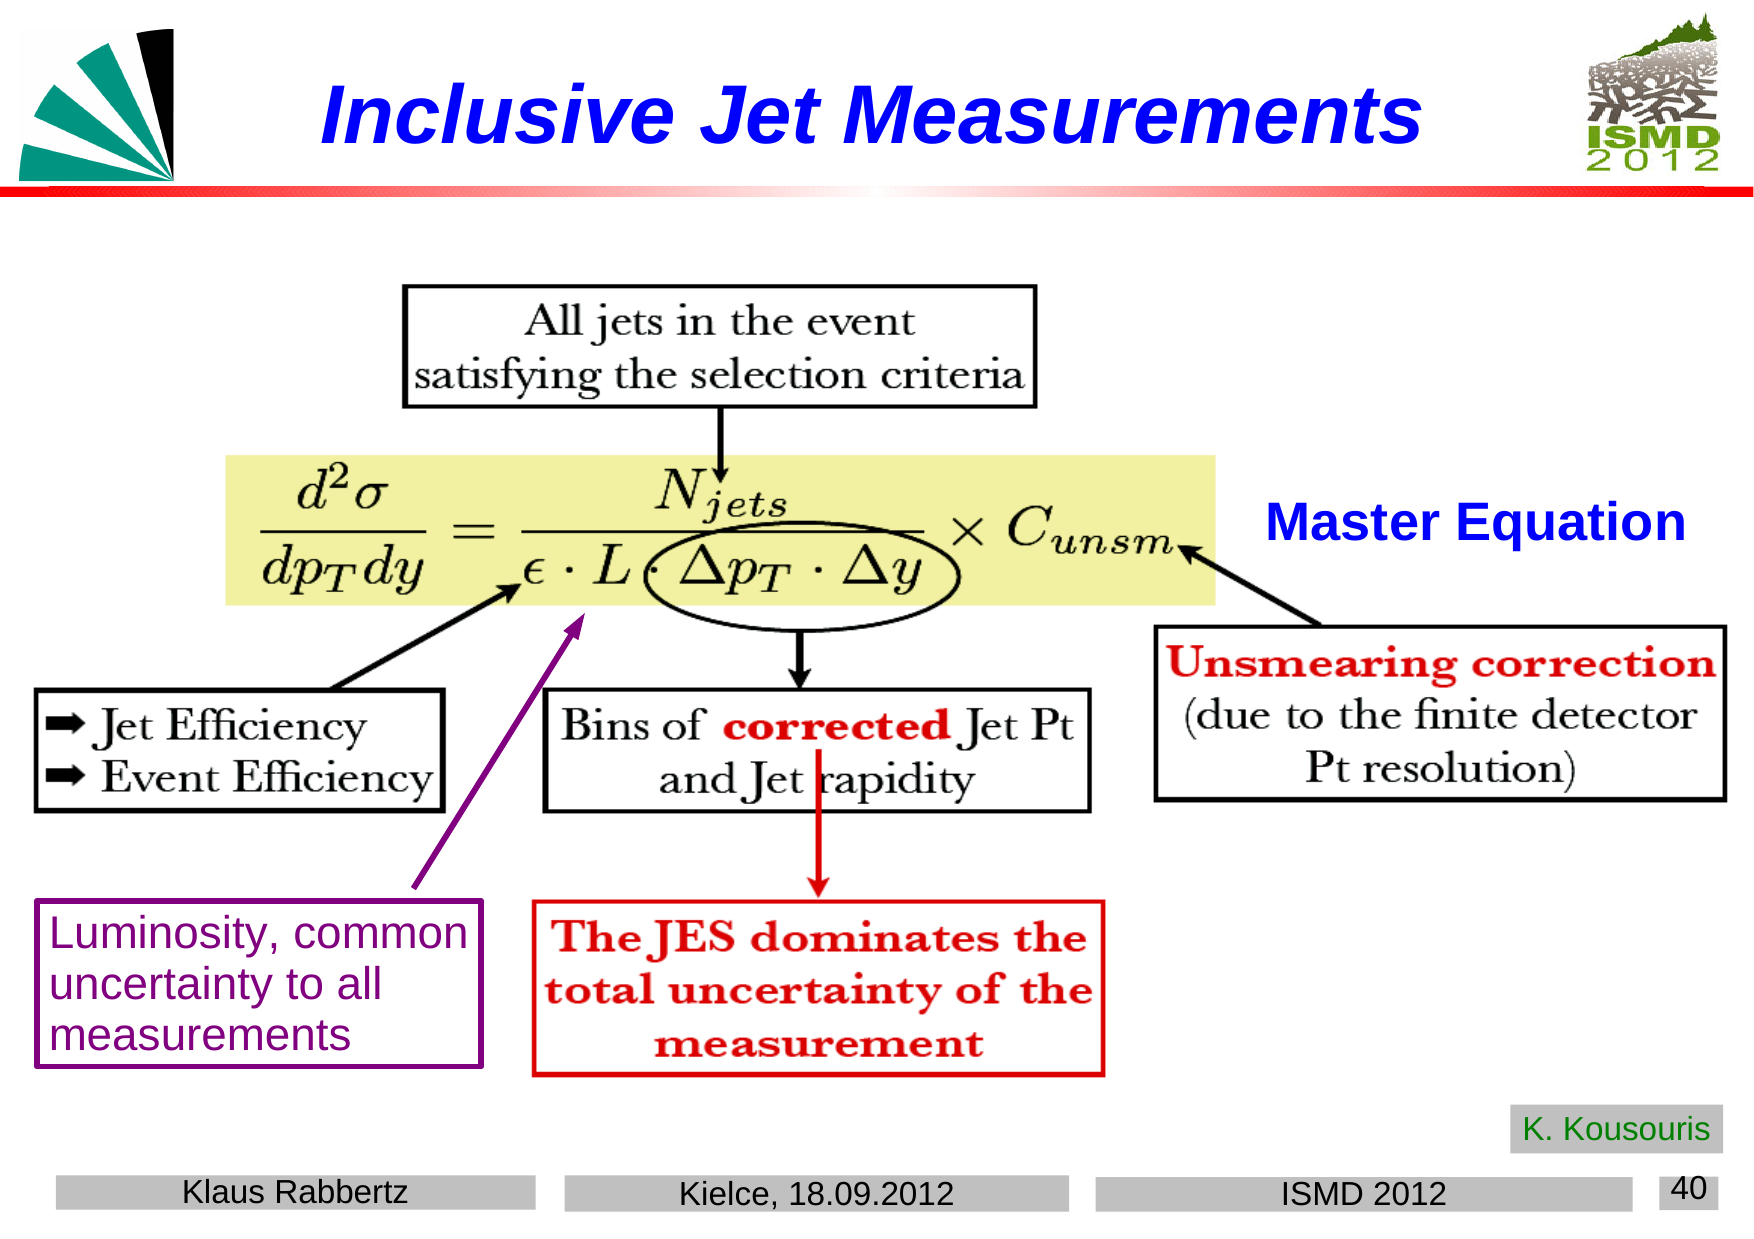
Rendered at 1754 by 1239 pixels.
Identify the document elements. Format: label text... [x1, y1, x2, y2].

picture [1579, 5, 1727, 177]
text_box Master Equation [1253, 485, 1701, 559]
text_box Luminosity, common uncertainty to all measurements [36, 900, 482, 1067]
picture [19, 257, 1738, 1098]
text_box K. Kousouris [1510, 1104, 1724, 1154]
picture [19, 29, 174, 183]
title Inclusive Jet Measurements [220, 16, 1525, 213]
